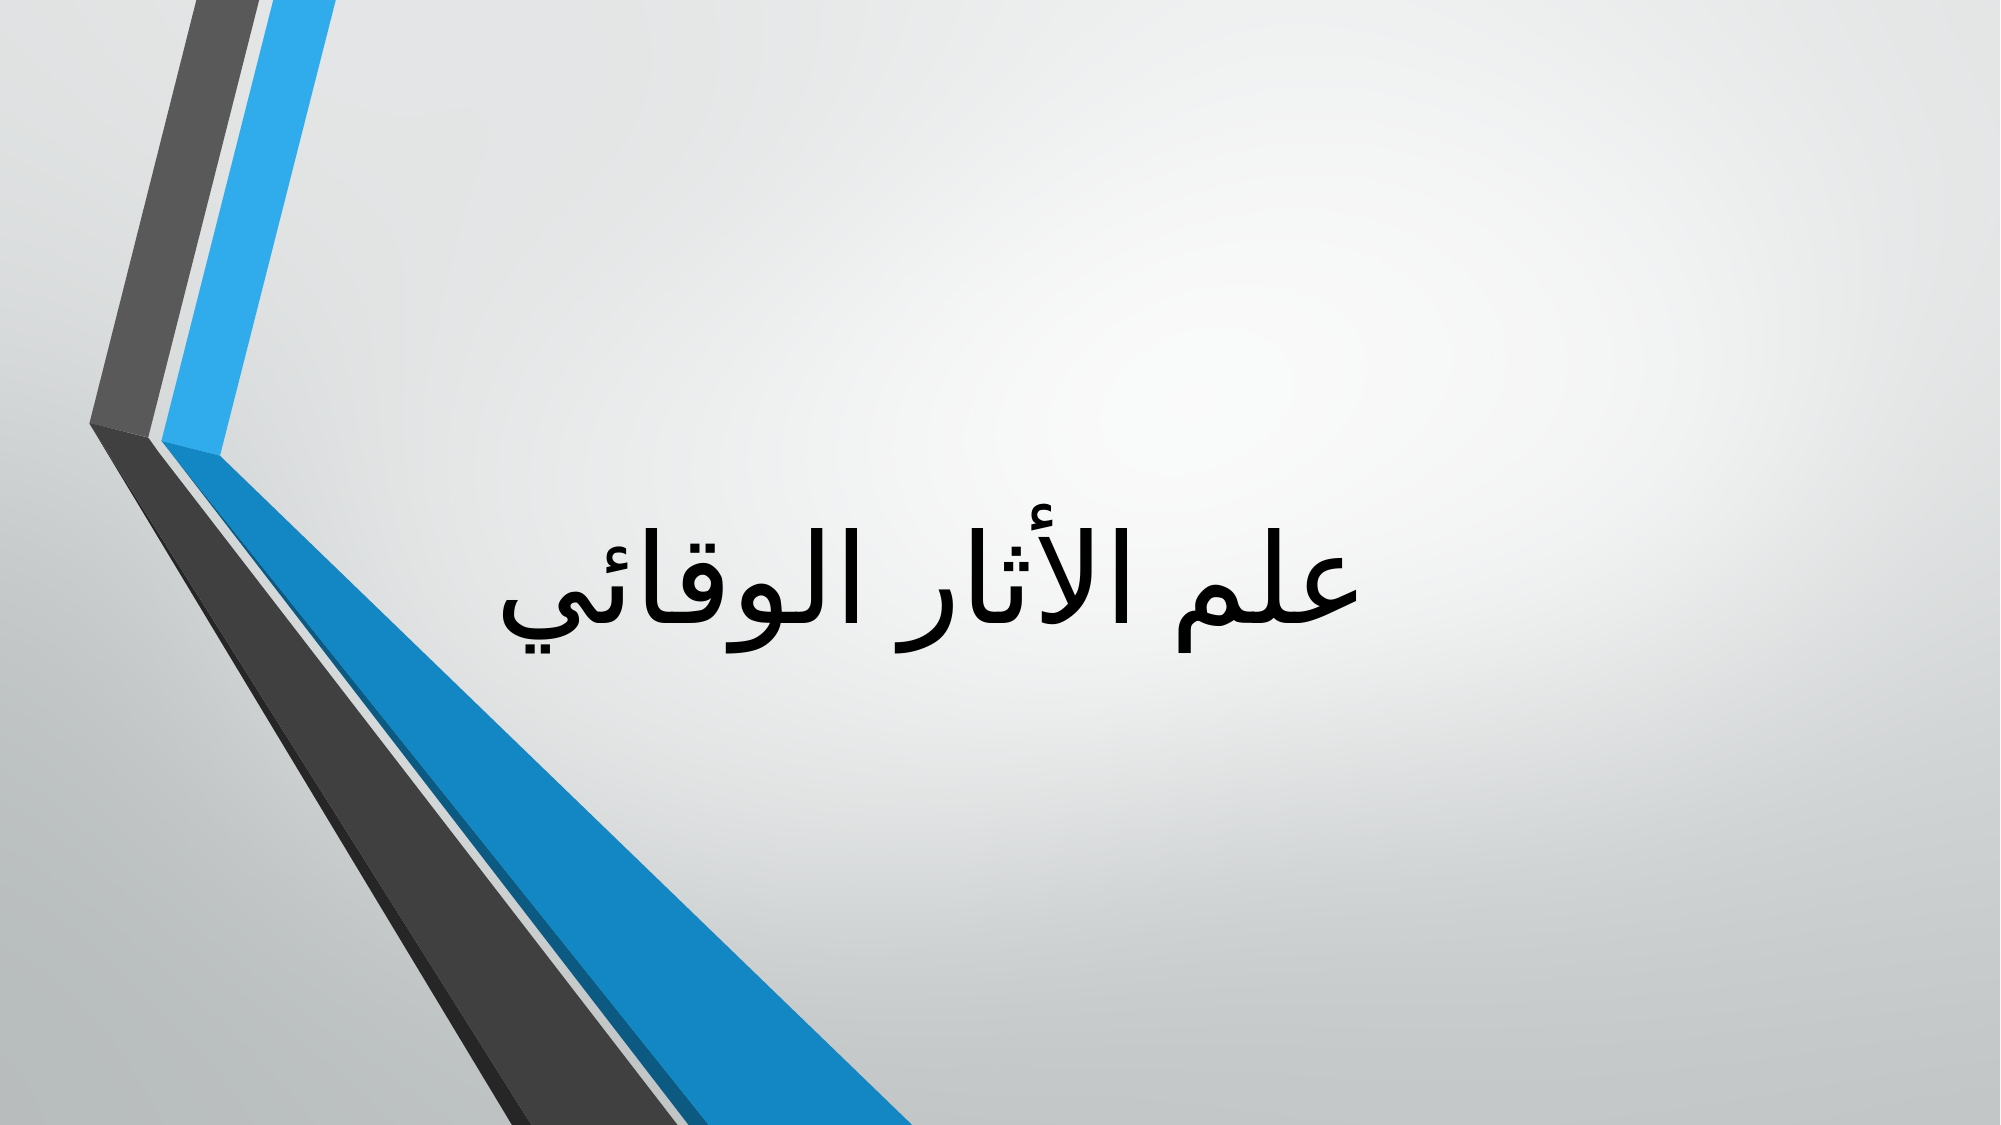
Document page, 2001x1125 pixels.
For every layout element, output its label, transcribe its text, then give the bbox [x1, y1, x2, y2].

title علم الأثار الوقائي [480, 226, 1887, 656]
